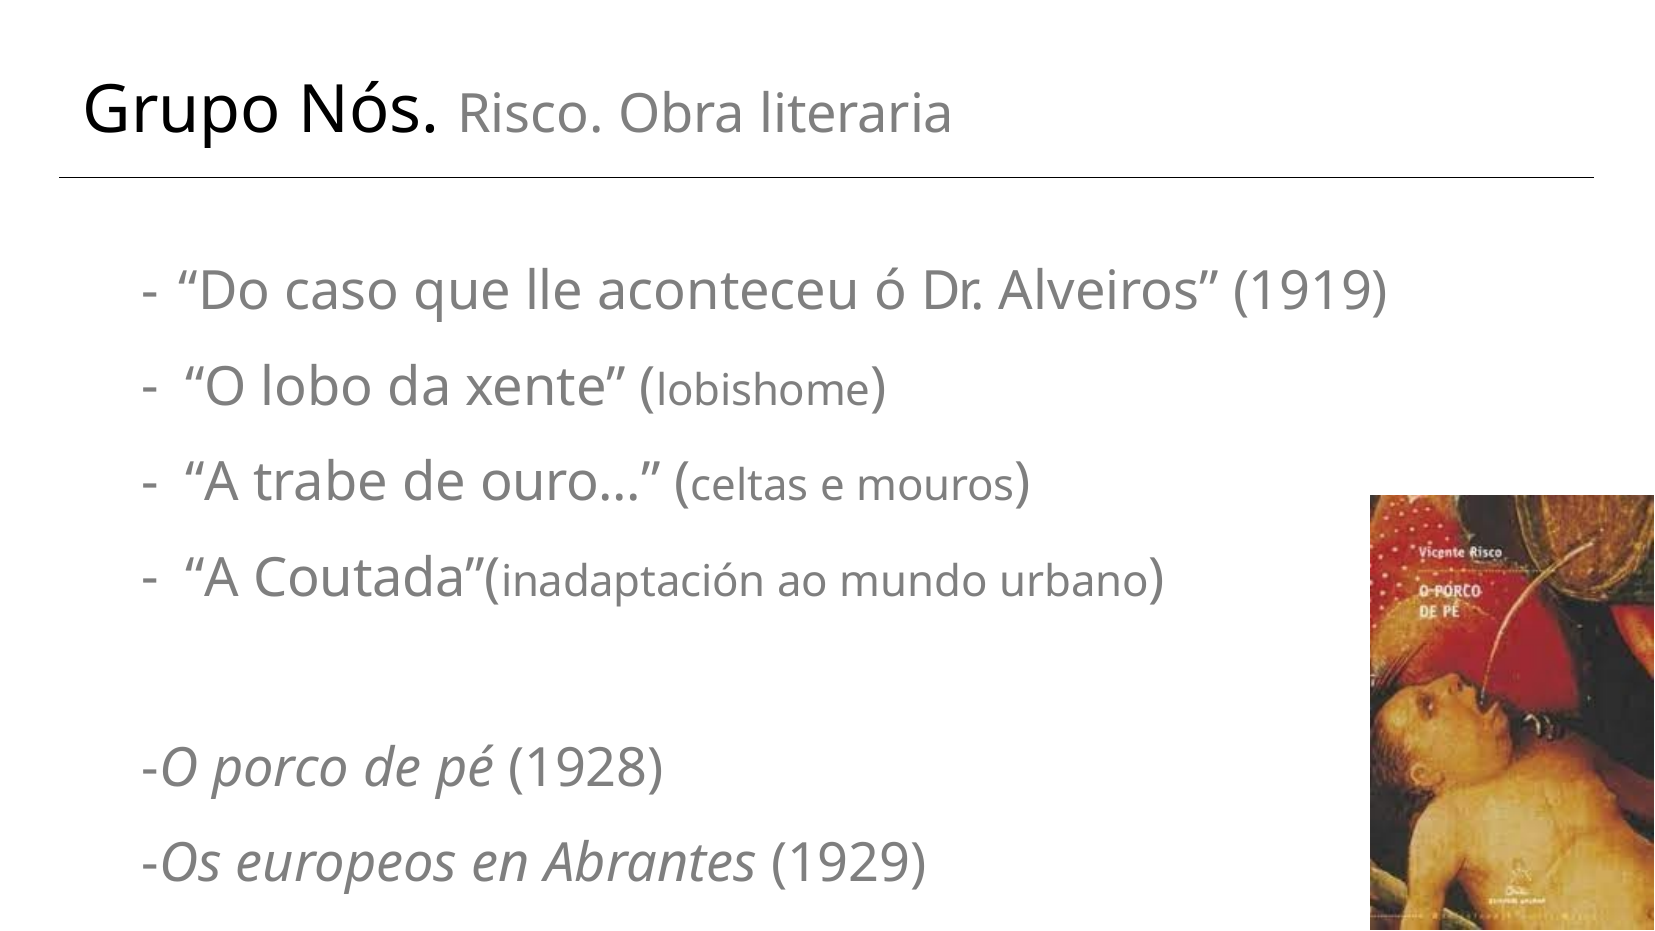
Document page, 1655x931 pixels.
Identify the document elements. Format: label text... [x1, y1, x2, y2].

title Grupo Nós. Risco. Obra literaria [80, 63, 1256, 167]
picture [1370, 495, 1654, 931]
text_box “Do caso que lle aconteceu ó Dr. Alveiros” (1919) “O lobo da xente” (lobishome) “A trabe de ouro...” (celtas e mouros) “A Coutada”(inadaptación ao mundo urbano) -O porco de pé (1928) -Os europeos en Abrantes (1929) [139, 223, 1530, 893]
